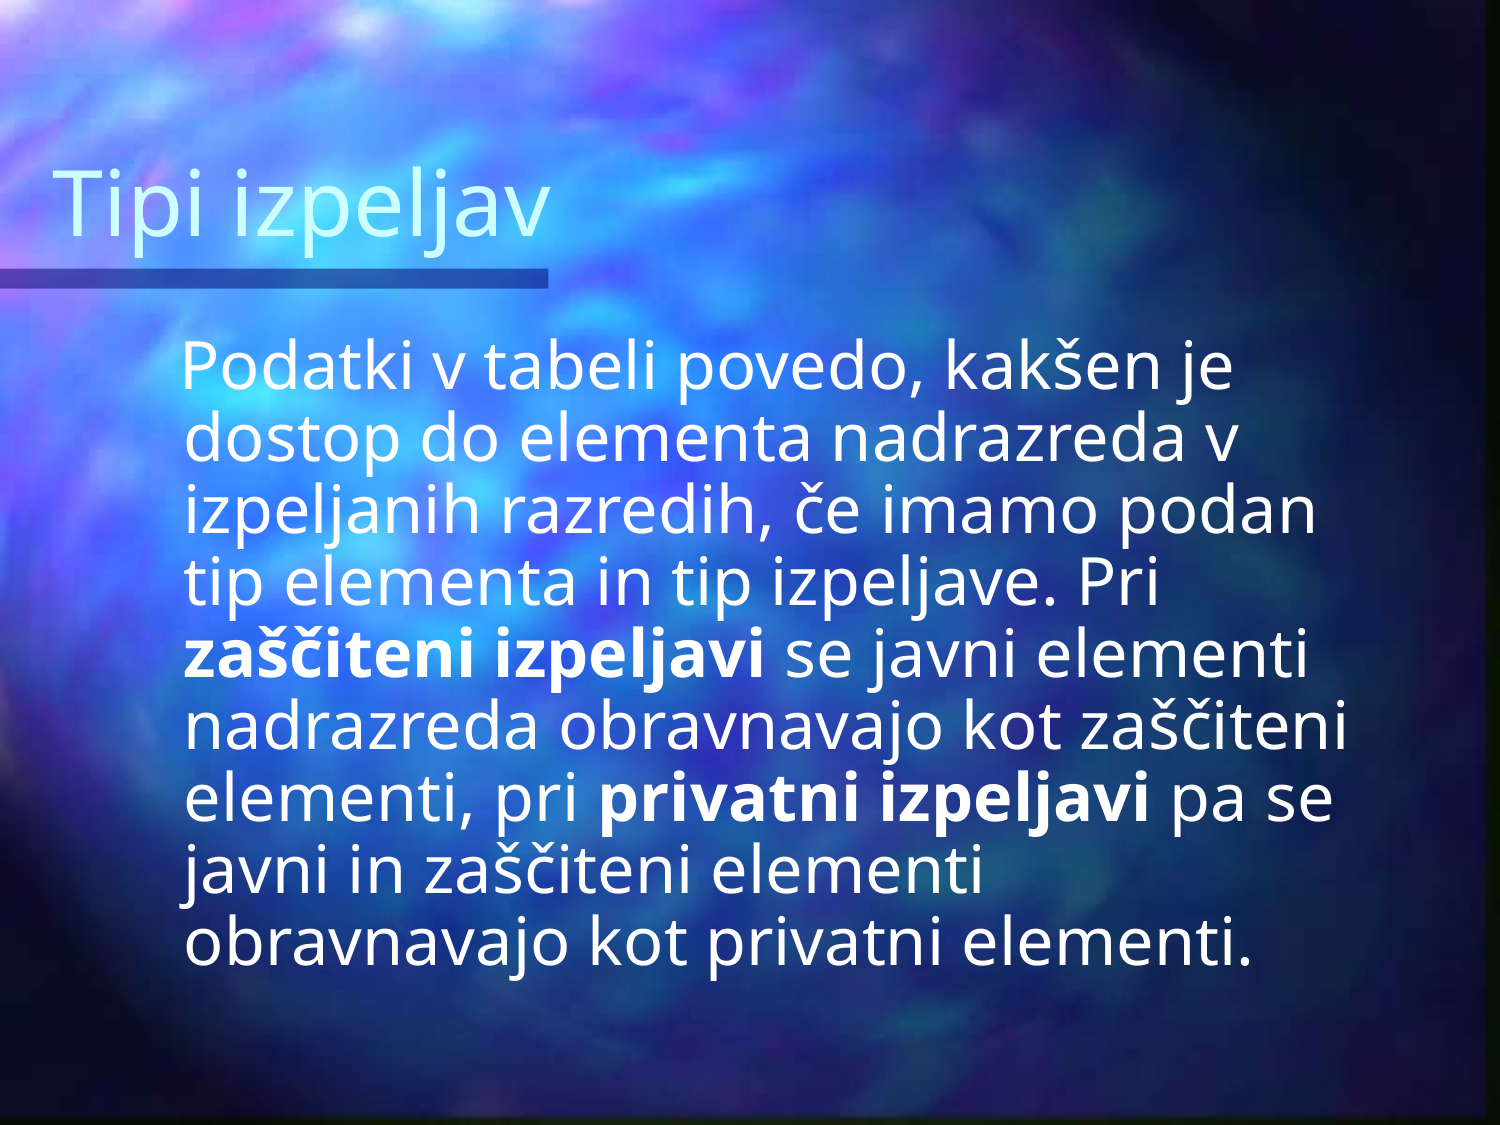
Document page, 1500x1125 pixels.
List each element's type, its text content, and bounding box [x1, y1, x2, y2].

title Tipi izpeljav [37, 75, 1313, 263]
list Podatki v tabeli povedo, kakšen je dostop do elementa nadrazreda v izpeljanih razredih, če imamo podan tip elementa in tip izpeljave. Pri zaščiteni izpeljavi se javni elementi nadrazreda obravnavajo kot zaščiteni elementi, pri privatni izpeljavi pa se javni in zaščiteni elementi obravnavajo kot privatni elementi. [112, 324, 1388, 1000]
picture [0, 0, 1500, 1125]
